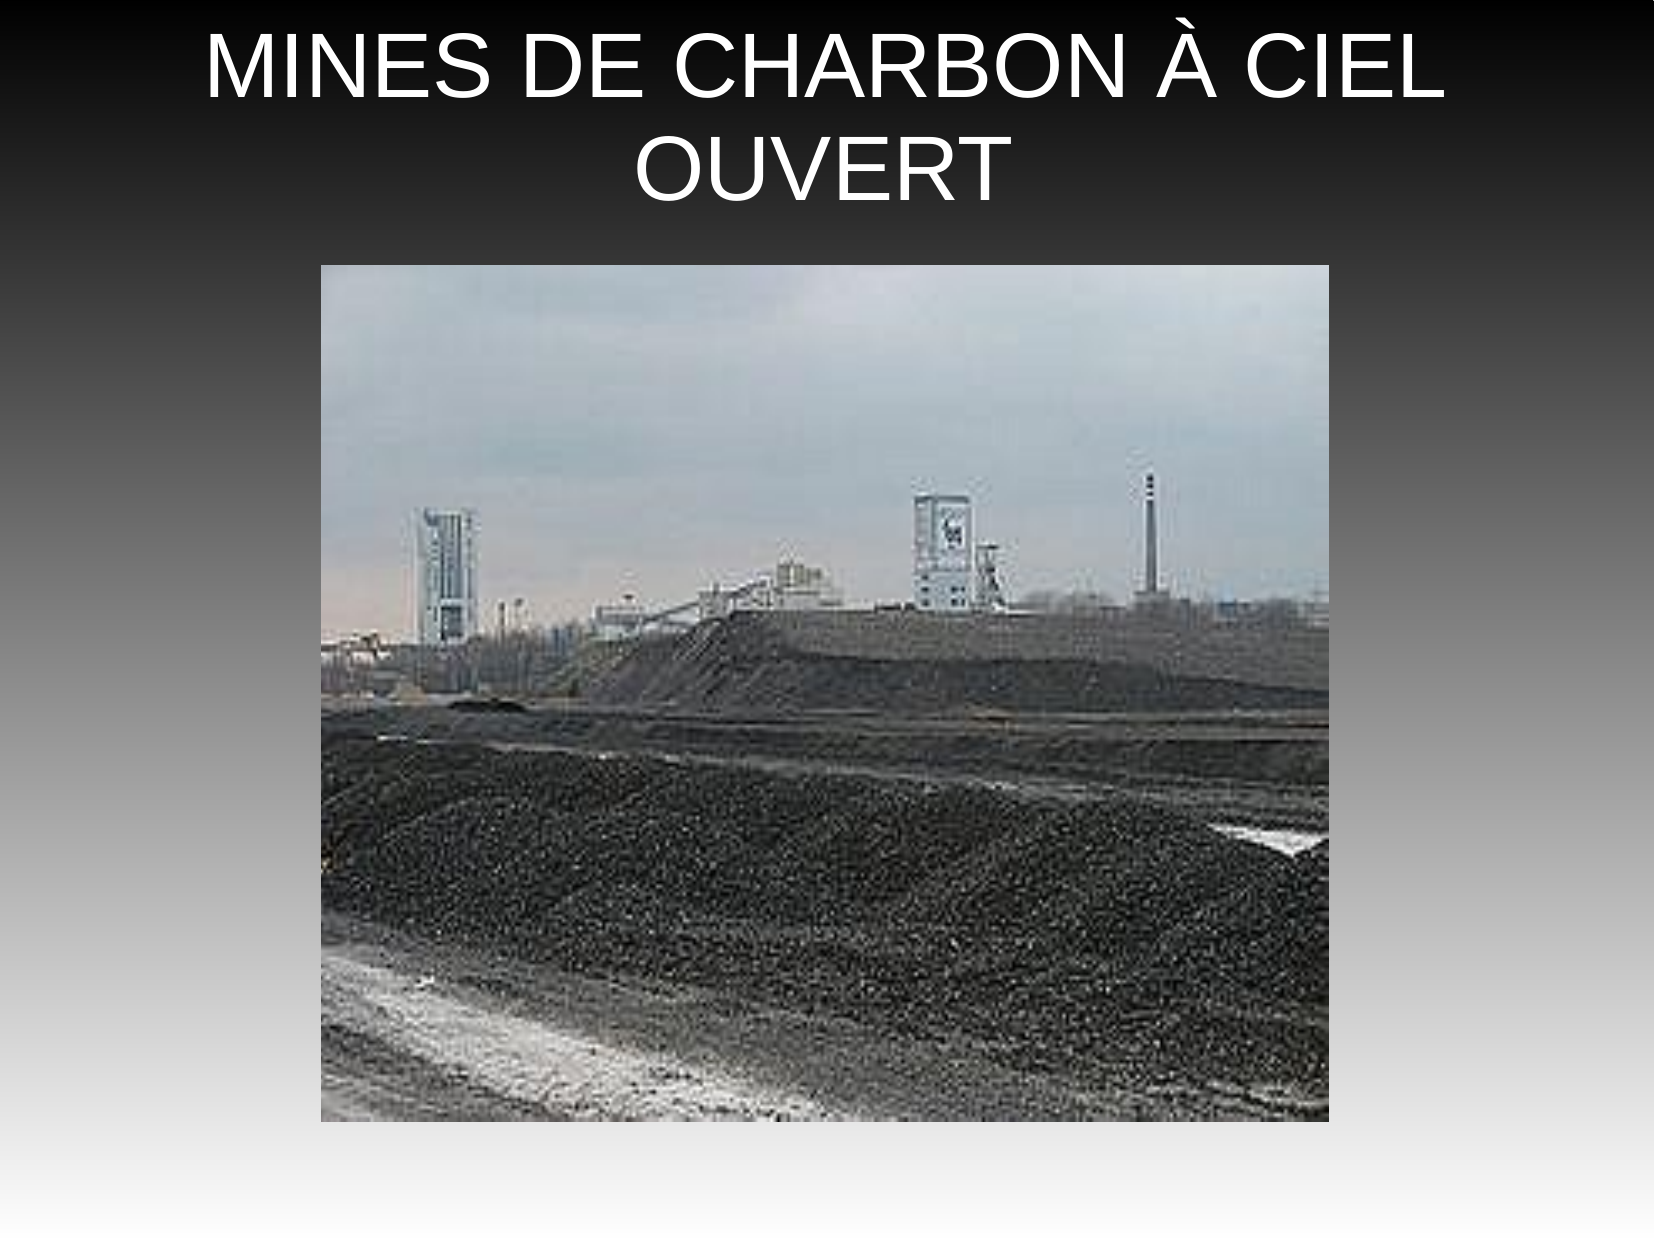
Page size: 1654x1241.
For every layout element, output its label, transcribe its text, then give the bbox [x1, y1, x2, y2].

picture [321, 265, 1329, 1123]
title MINES DE CHARBON À CIEL OUVERT [82, 14, 1565, 220]
